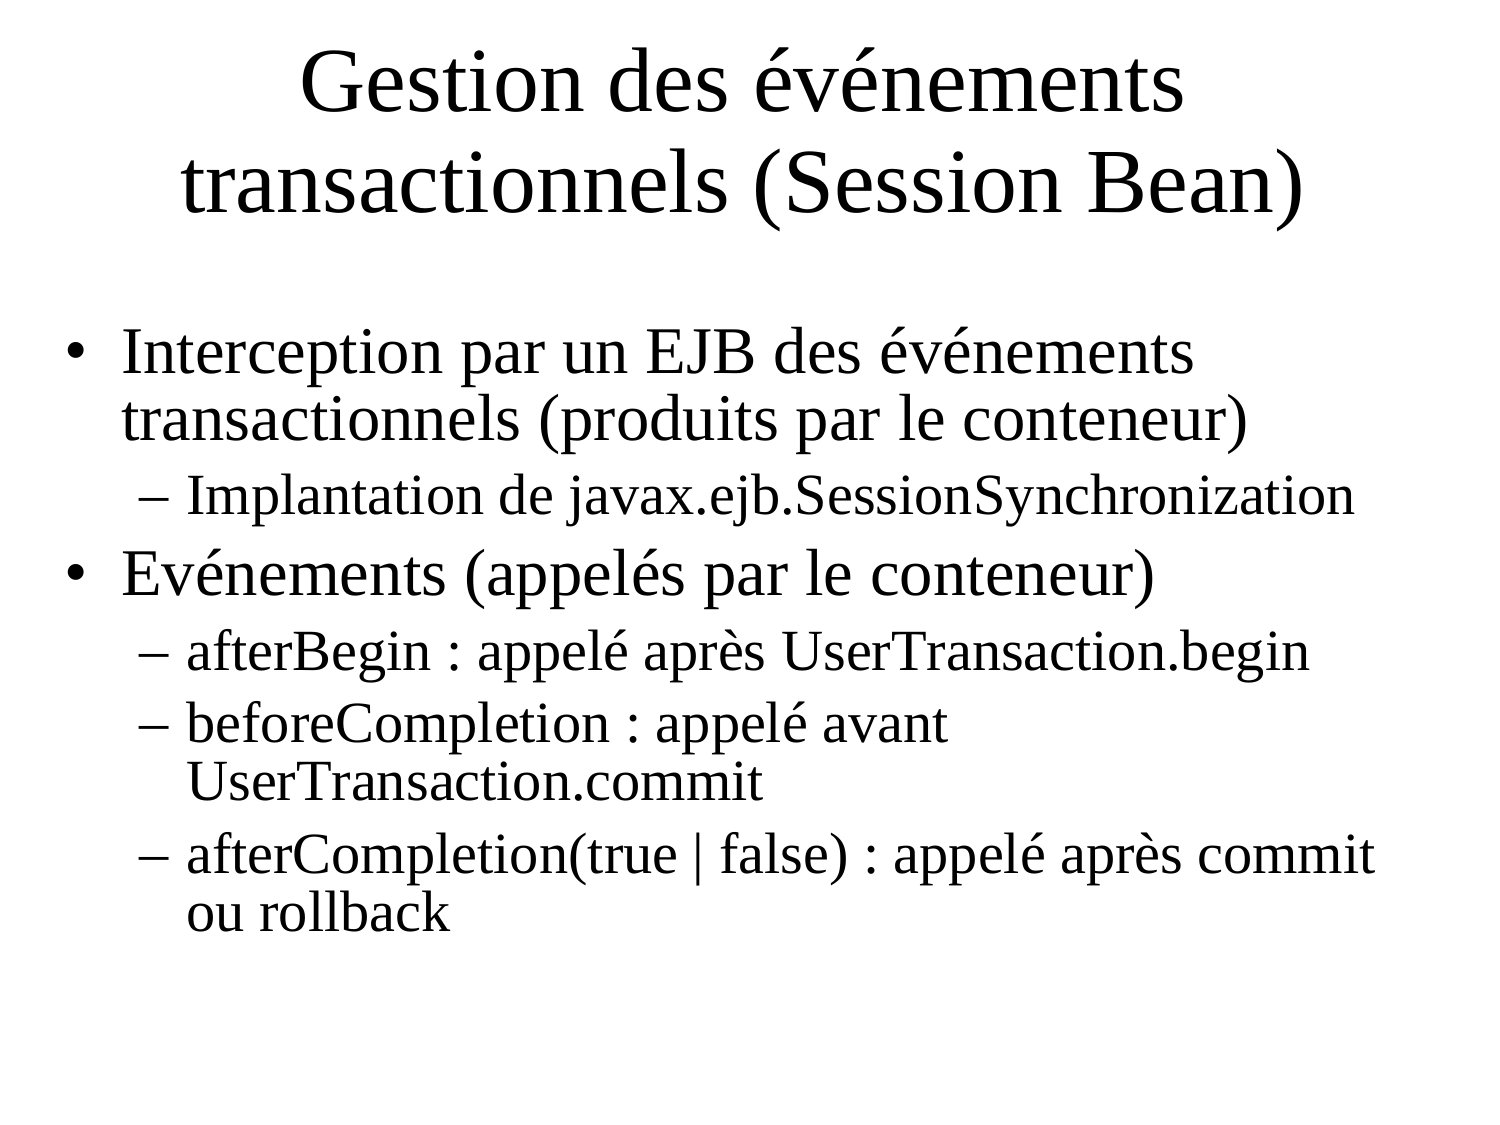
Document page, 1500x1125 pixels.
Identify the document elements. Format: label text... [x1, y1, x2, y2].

title Gestion des événements transactionnels (Session Bean) [37, 22, 1450, 241]
list Interception par un EJB des événements transactionnels (produits par le conteneur) Implantation de javax.ejb.SessionSynchronization Evénements (appelés par le conteneur) afterBegin : appelé après UserTransaction.begin beforeCompletion : appelé avant UserTransaction.commit afterCompletion(true | false) : appelé après commit ou rollback [49, 312, 1438, 988]
